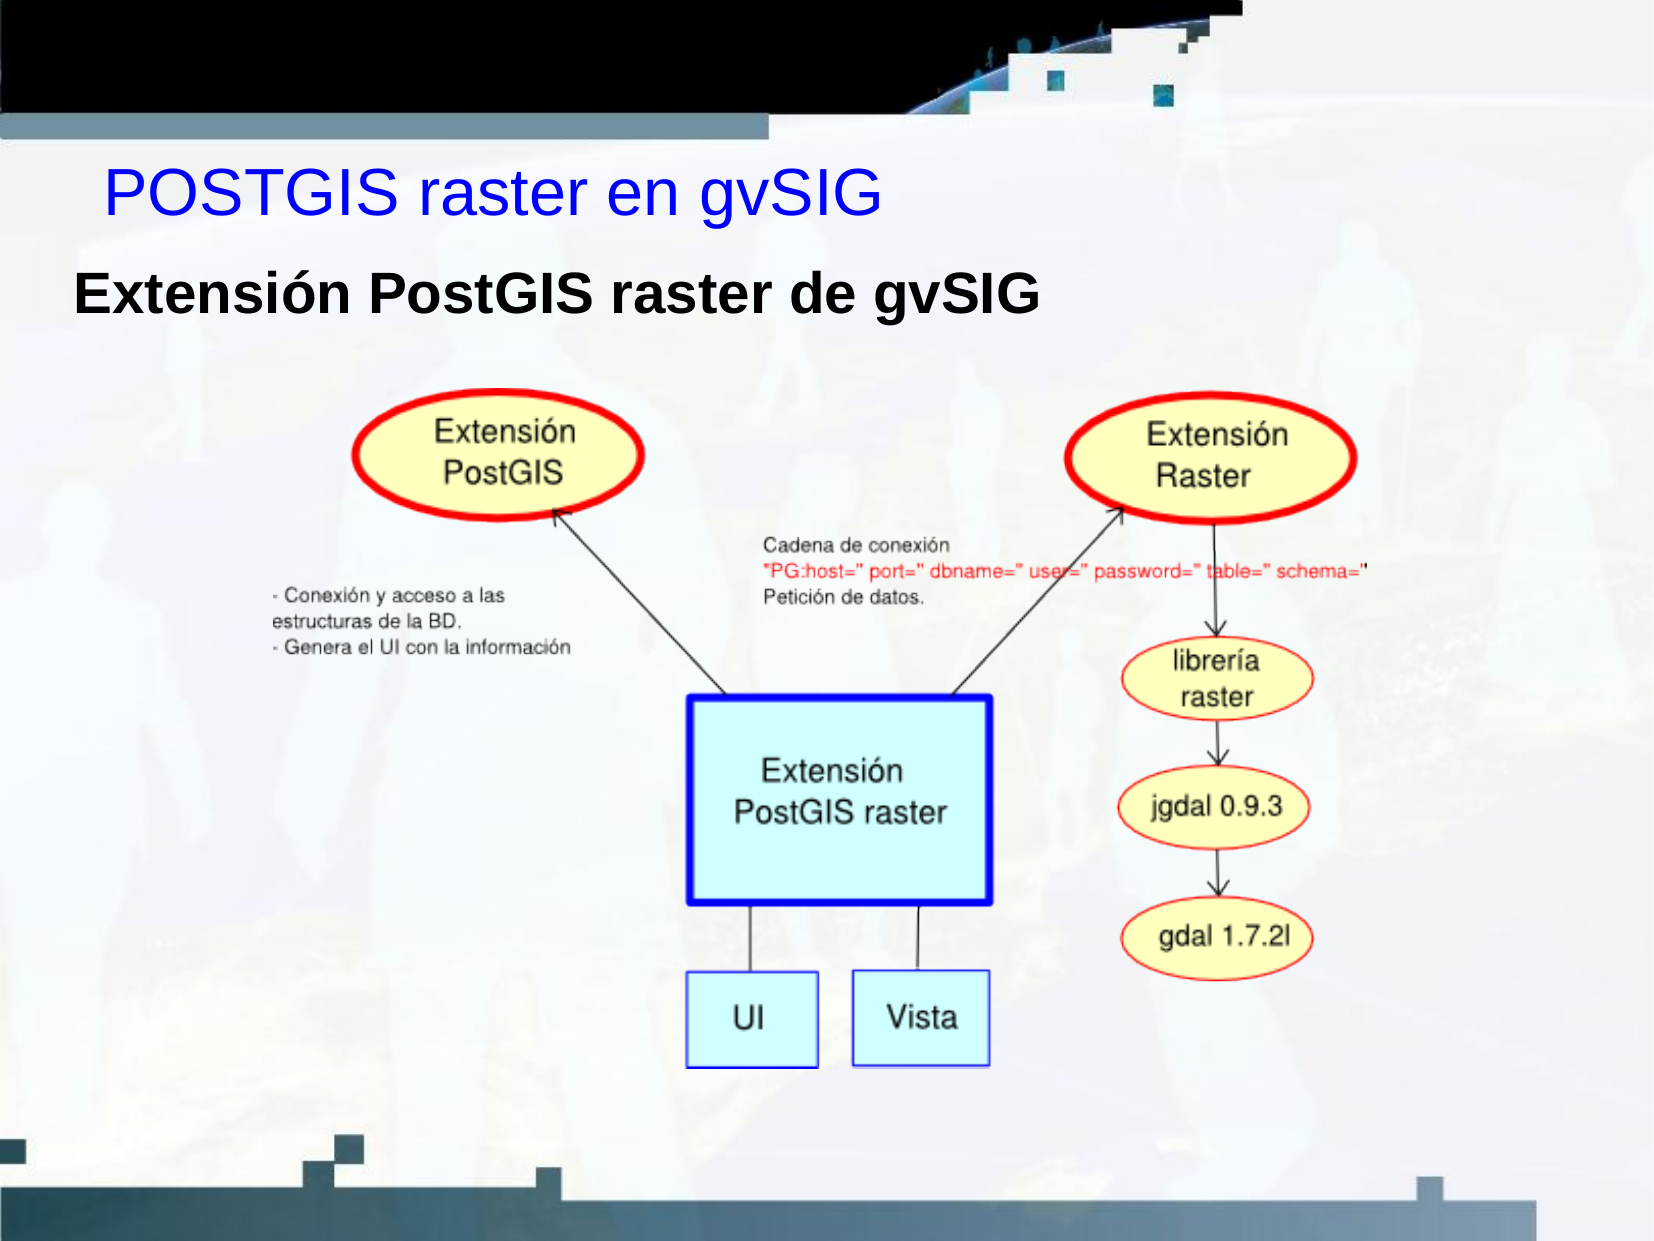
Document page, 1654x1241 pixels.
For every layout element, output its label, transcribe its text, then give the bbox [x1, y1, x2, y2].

text_box Extensión PostGIS raster de gvSIG [59, 252, 1595, 1093]
text_box POSTGIS raster en gvSIG [88, 147, 916, 238]
picture [0, 0, 1654, 1241]
